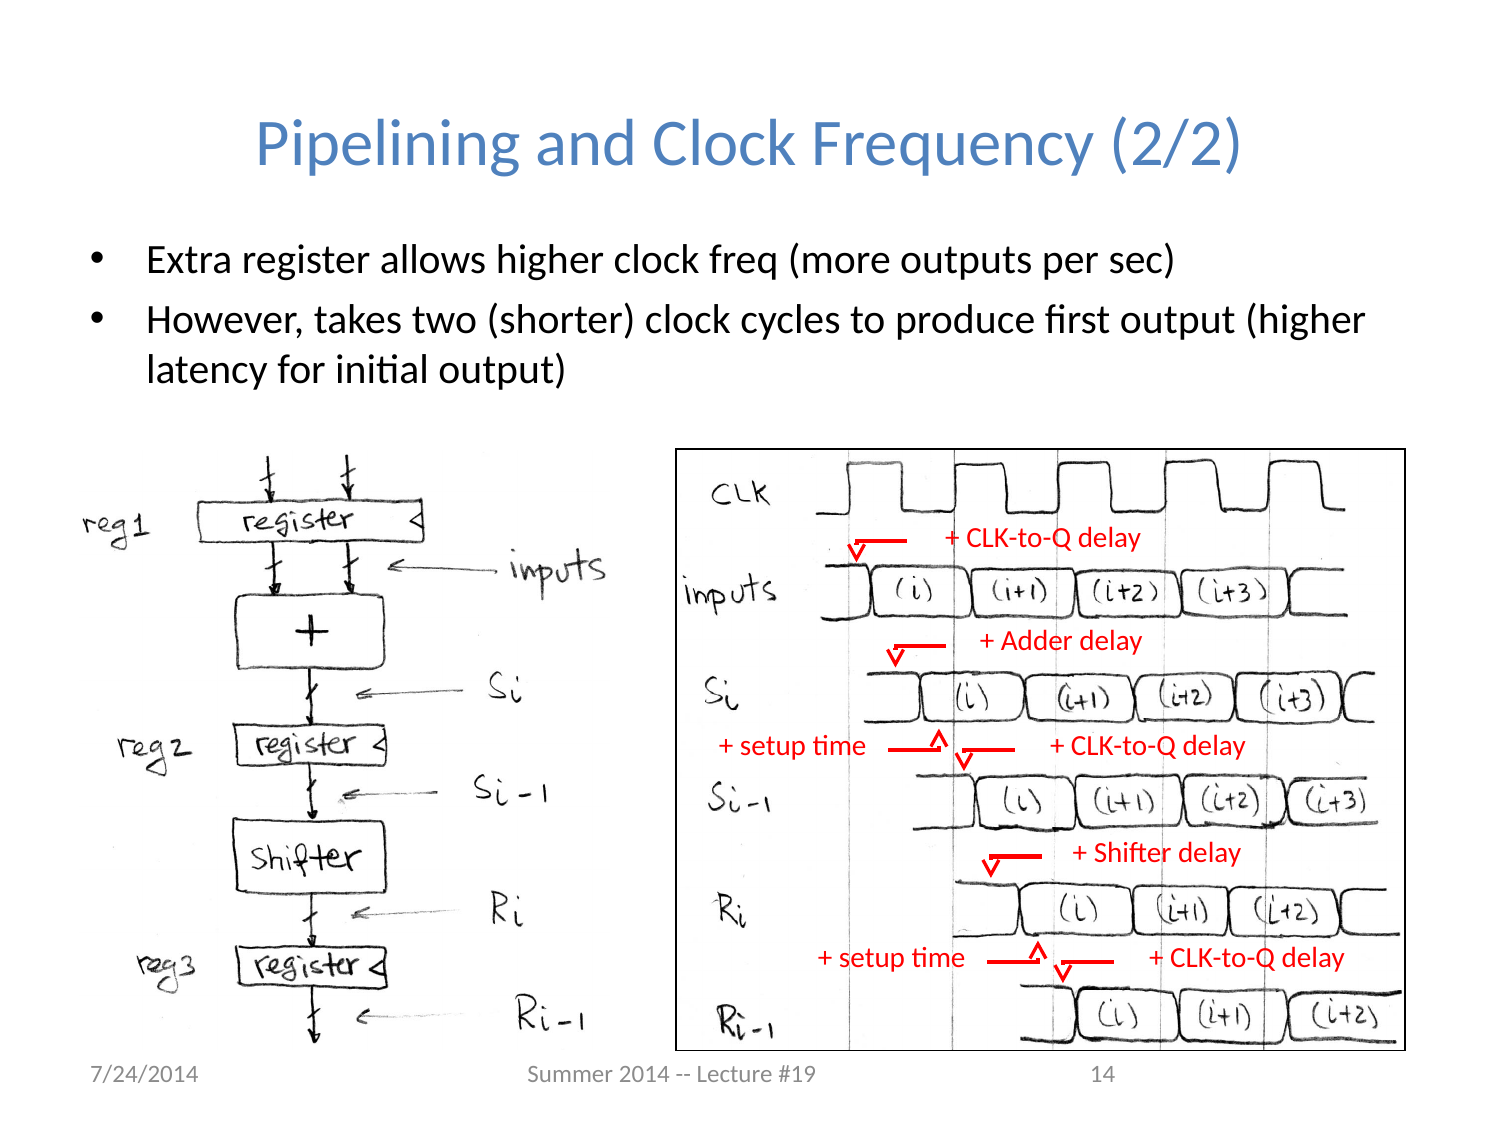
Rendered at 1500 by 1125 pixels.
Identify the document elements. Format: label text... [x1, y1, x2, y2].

text_box Extra register allows higher clock freq (more outputs per sec) However, takes two (shorter) clock cycles to produce first output (higher latency for initial output) [74, 224, 1425, 646]
text_box + CLK-to-Q delay [930, 510, 1157, 561]
text_box + setup time [803, 930, 981, 981]
text_box + Adder delay [965, 614, 1158, 665]
footer Summer 2014 -- Lecture #19 [512, 1042, 988, 1103]
picture [676, 646, 1404, 1050]
text_box + Shifter delay [1058, 825, 1257, 876]
text_box + setup time [704, 718, 882, 769]
text_box + CLK-to-Q delay [1134, 930, 1361, 981]
text_box + CLK-to-Q delay [1035, 718, 1262, 769]
slide_number 7/24/2014 [75, 1042, 425, 1103]
title Pipelining and Clock Frequency (2/2) [75, 45, 1425, 224]
slide_number <number> [1074, 1042, 1425, 1103]
picture [79, 646, 610, 1050]
